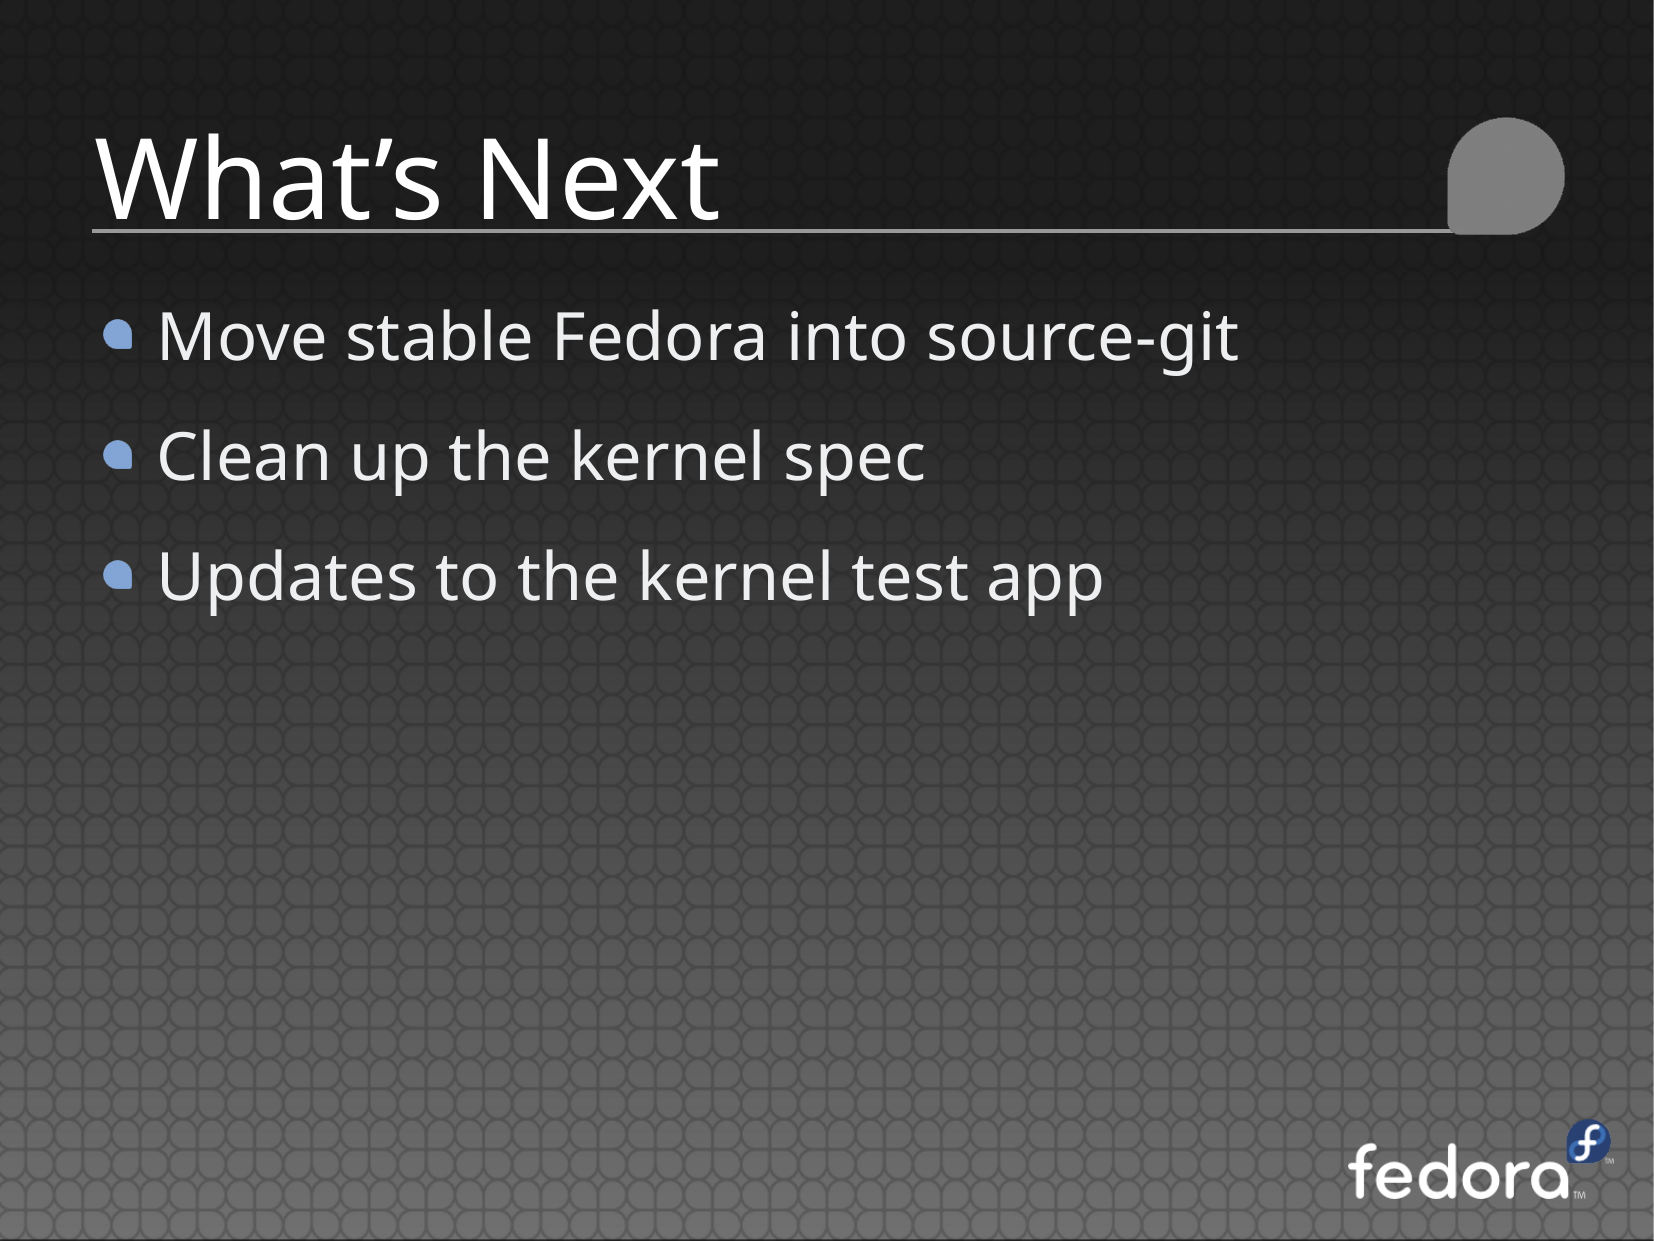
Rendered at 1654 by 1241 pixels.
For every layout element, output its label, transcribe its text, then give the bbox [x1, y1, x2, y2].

title What’s Next [94, 100, 1426, 251]
picture [0, 0, 1654, 1241]
list Move stable Fedora into source-git Clean up the kernel spec Updates to the kernel test app [85, 288, 1574, 1093]
